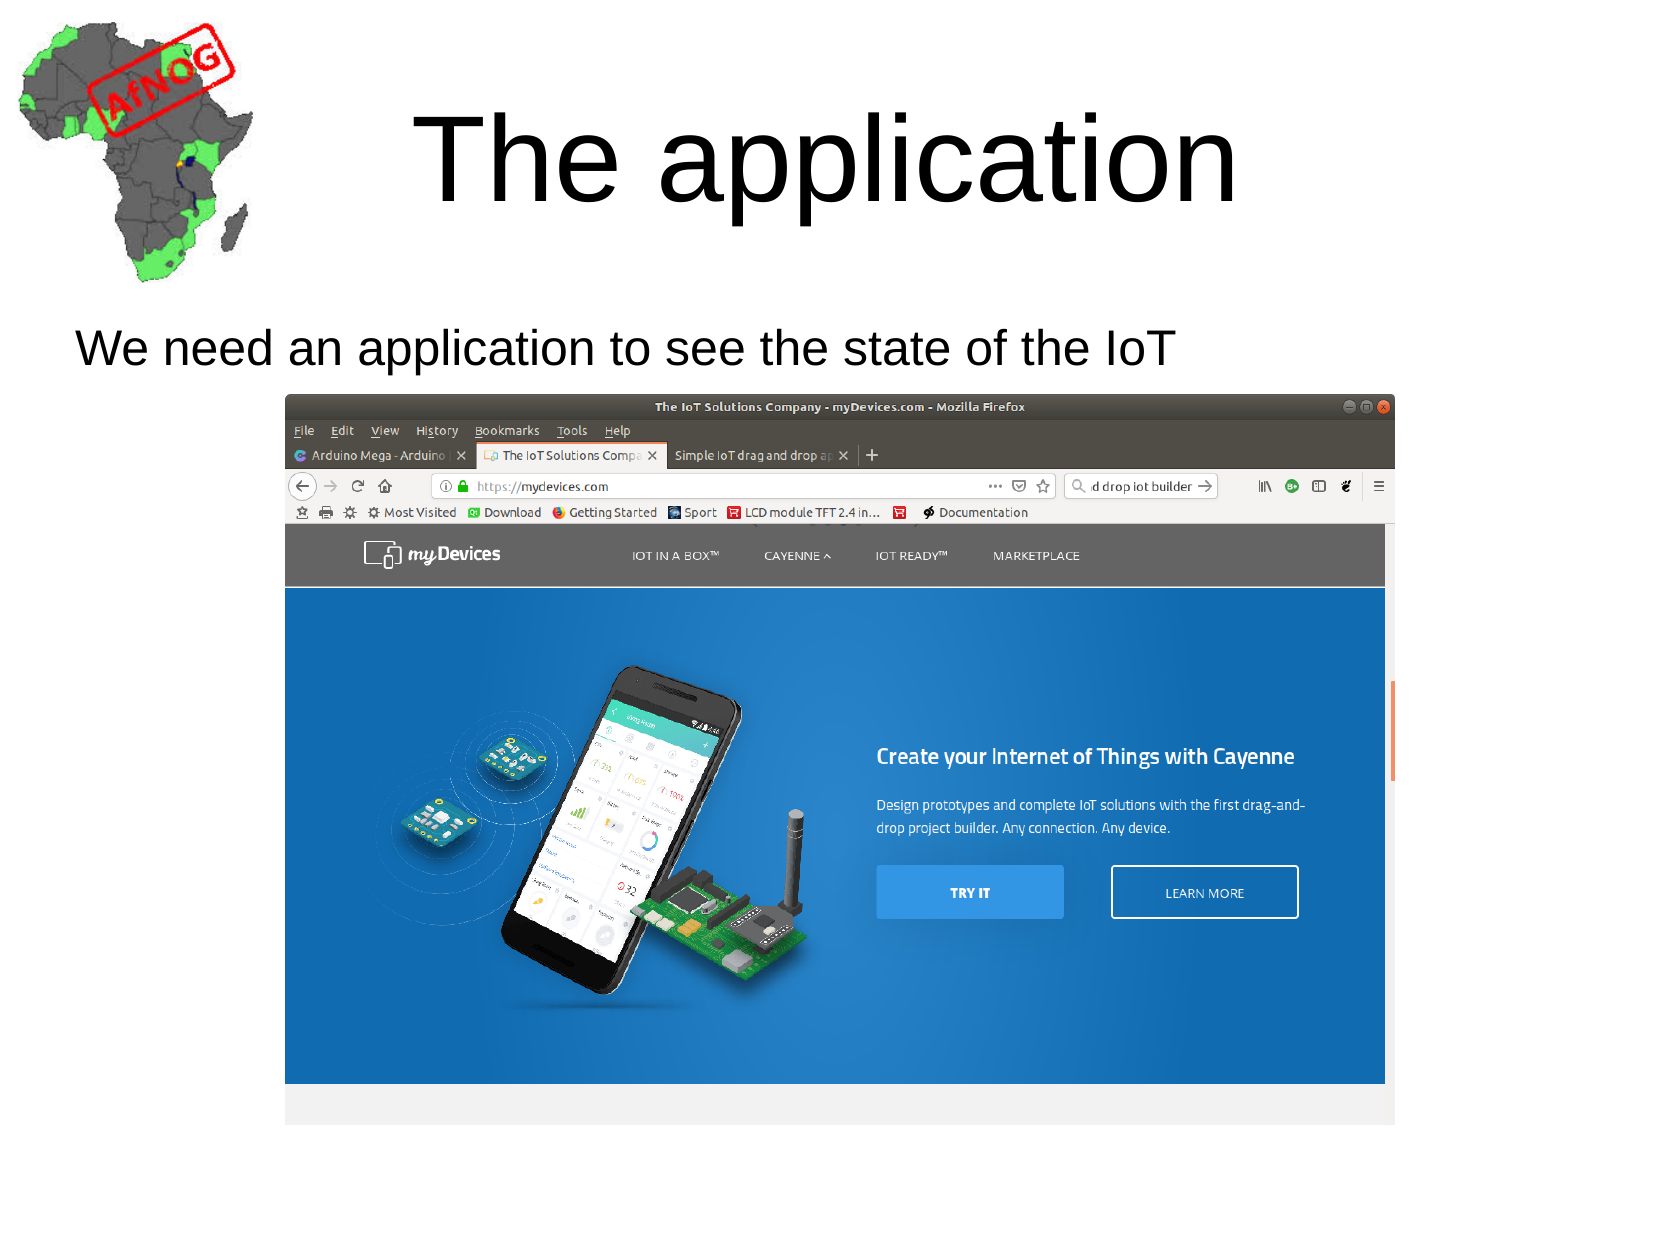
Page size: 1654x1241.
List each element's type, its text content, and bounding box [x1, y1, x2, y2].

text_box The application [82, 79, 1571, 227]
text_box We need an application to see the state of the IoT [75, 315, 1564, 1035]
picture [9, 0, 259, 291]
picture [285, 394, 1395, 1125]
